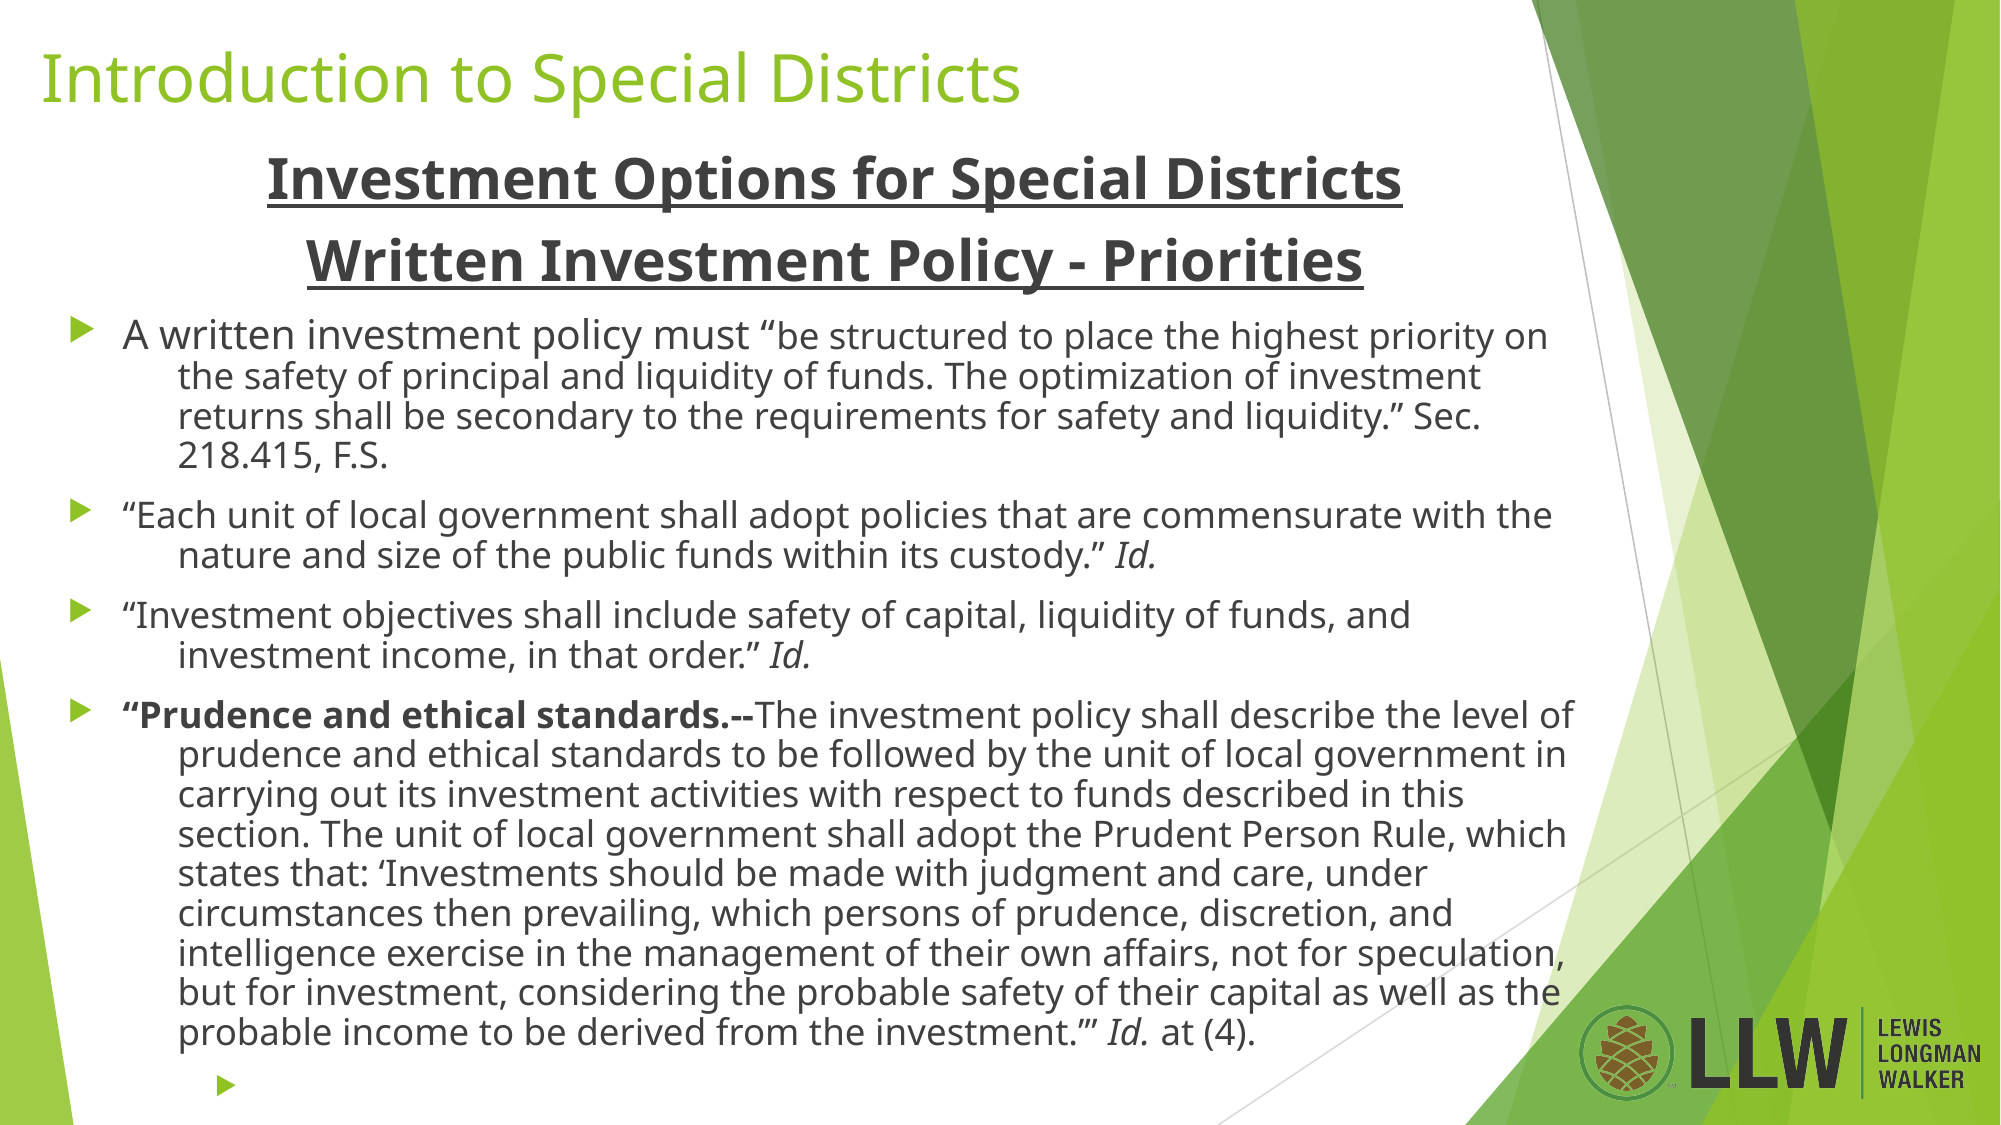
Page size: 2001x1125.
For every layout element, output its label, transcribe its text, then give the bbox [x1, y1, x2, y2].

title Introduction to Special Districts [26, 28, 1437, 143]
picture [1579, 1005, 1980, 1101]
list Investment Options for Special Districts Written Investment Policy - Priorities A written investment policy must “be structured to place the highest priority on the safety of principal and liquidity of funds. The optimization of investment returns shall be secondary to the requirements for safety and liquidity.” Sec. 218.415, F.S. “Each unit of local government shall adopt policies that are commensurate with the nature and size of the public funds within its custody.” Id. “Investment objectives shall include safety of capital, liquidity of funds, and investment income, in that order.” Id. “Prudence and ethical standards.--The investment policy shall describe the level of prudence and ethical standards to be followed by the unit of local government in carrying out its investment activities with respect to funds described in this section. The unit of local government shall adopt the Prudent Person Rule, which states that: ‘Investments should be made with judgment and care, under circumstances then prevailing, which persons of prudence, discretion, and intelligence exercise in the management of their own affairs, not for speculation, but for investment, considering the probable safety of their capital as well as the probable income to be derived from the investment.’” Id. at (4). [52, 142, 1619, 1101]
